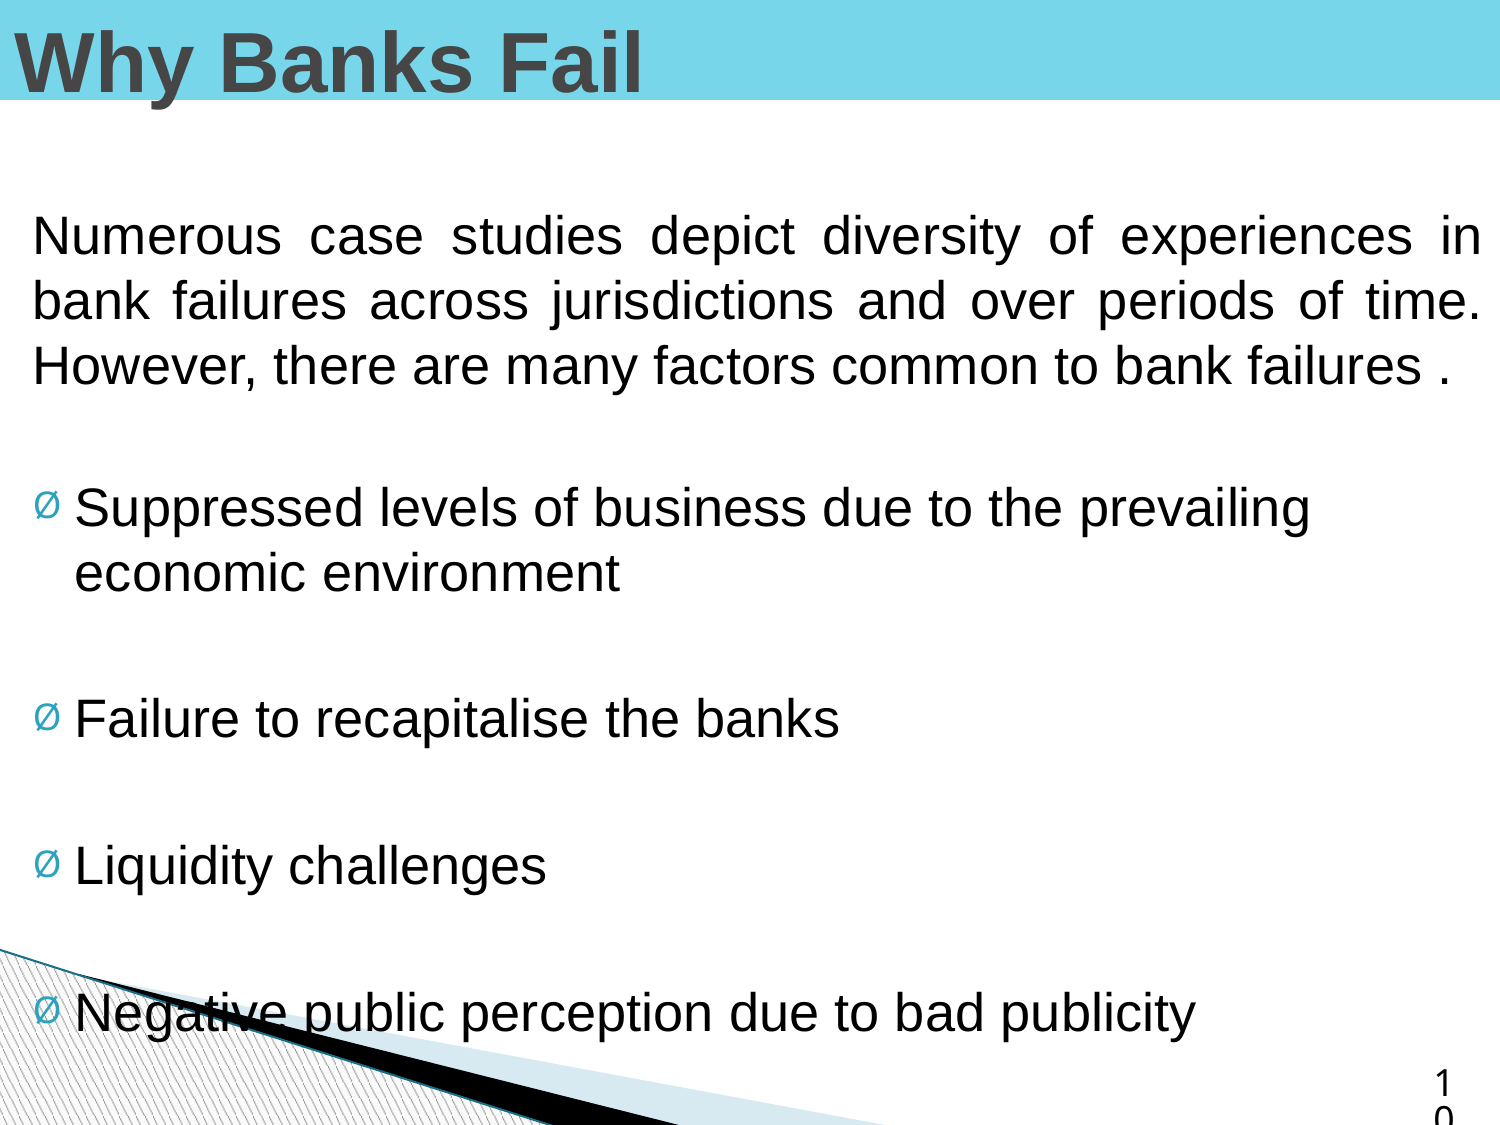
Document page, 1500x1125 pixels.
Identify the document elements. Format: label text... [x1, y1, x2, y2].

picture [0, 1038, 543, 1125]
list Numerous case studies depict diversity of experiences in bank failures across jurisdictions and over periods of time. However, there are many factors common to bank failures . Suppressed levels of business due to the prevailing economic environment Failure to recapitalise the banks Liquidity challenges Negative public perception due to bad publicity Lack of market confidence and trust Contagion effect resulting from run on banks High levels of Non-performing loans [0, 125, 1500, 1038]
slide_number <numéro> [1418, 1051, 1479, 1112]
title Why Banks Fail [0, 0, 1500, 100]
